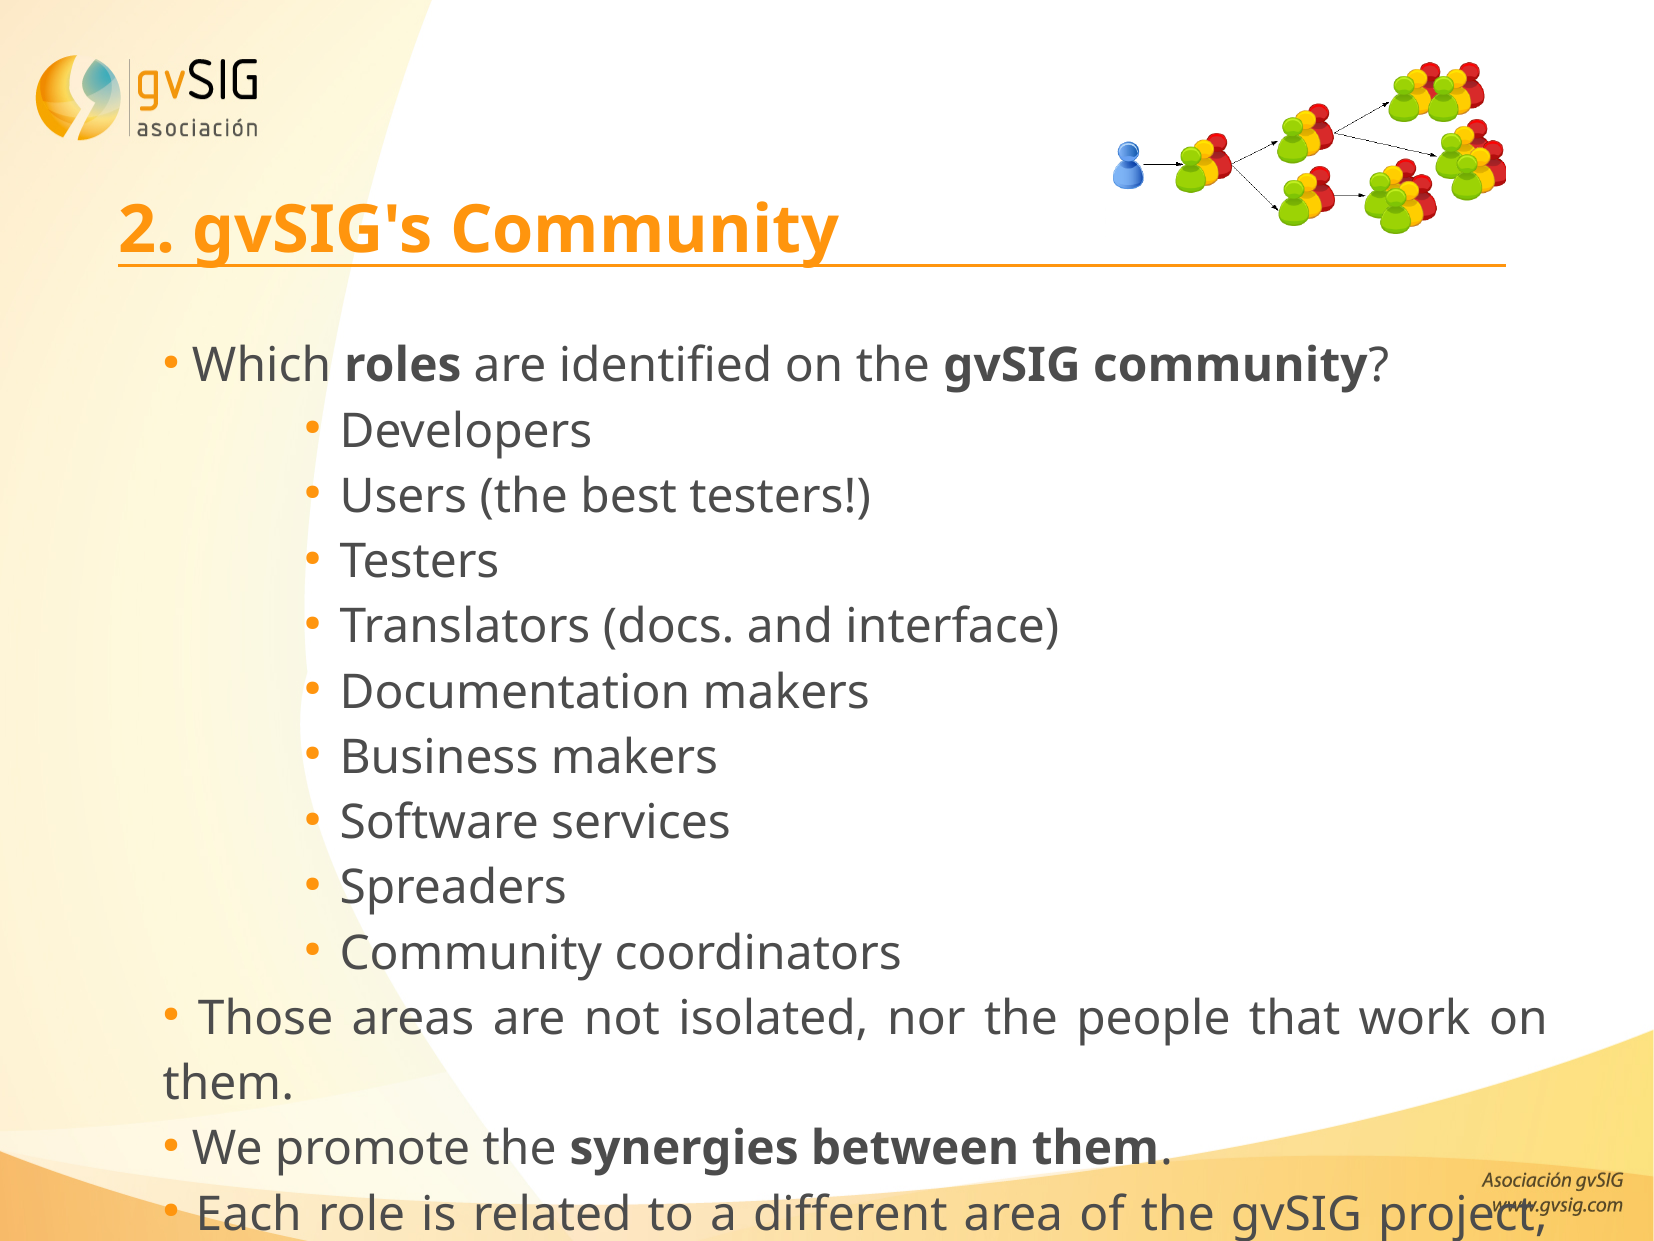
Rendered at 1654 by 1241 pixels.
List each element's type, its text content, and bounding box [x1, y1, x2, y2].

picture [1386, 1231, 1459, 1241]
title 2. gvSIG's Community [118, 177, 1607, 276]
picture [1250, 1231, 1382, 1241]
text_box Which roles are identified on the gvSIG community? Developers Users (the best testers!) Testers Translators (docs. and interface) Documentation makers Business makers Software services Spreaders Community coordinators Those areas are not isolated, nor the people that work on them. We promote the synergies between them. Each role is related to a different area of the gvSIG project, where all of them are really important to us. [147, 323, 1565, 1231]
picture [0, 0, 1654, 1241]
